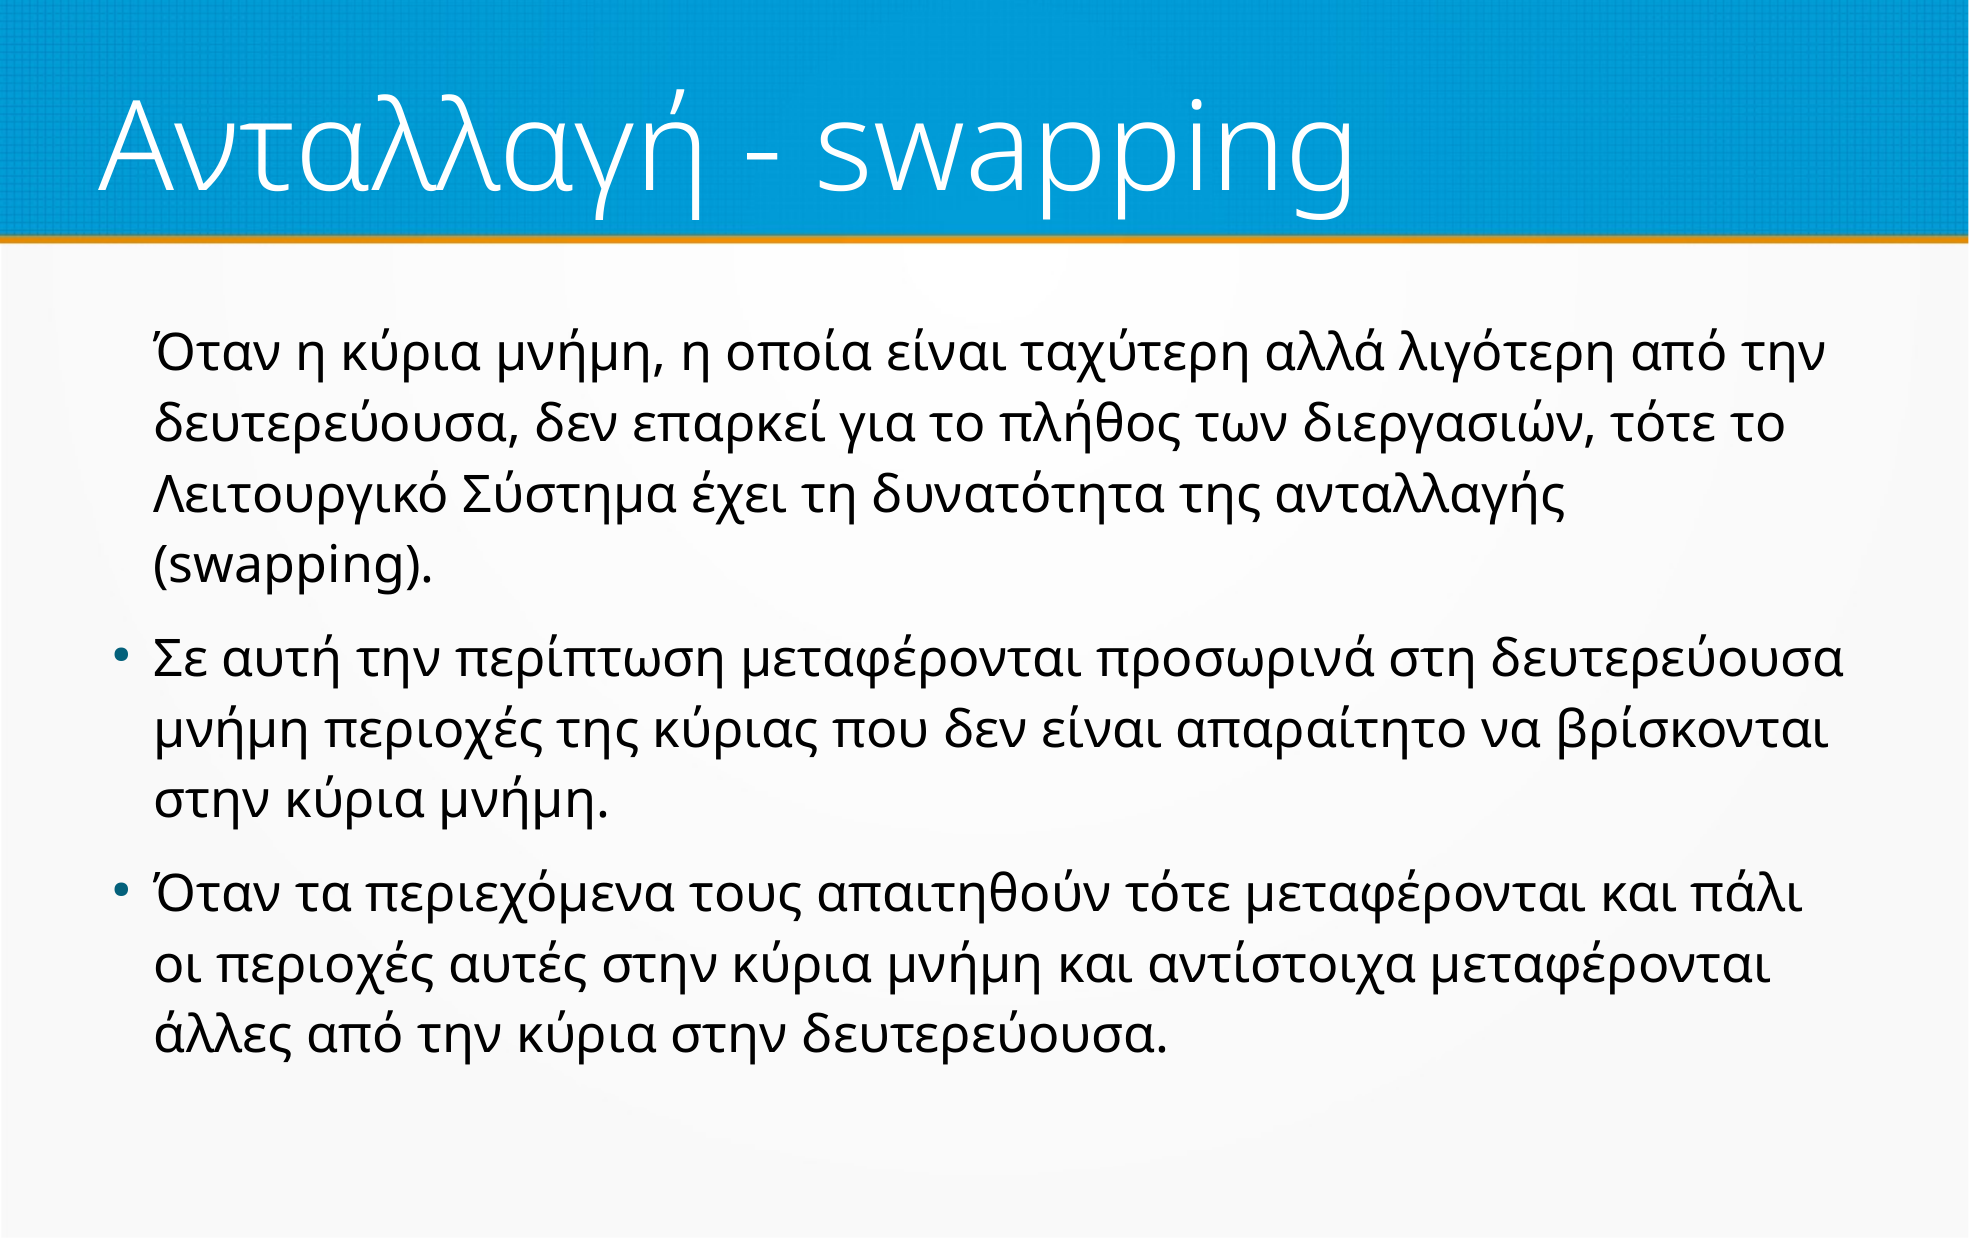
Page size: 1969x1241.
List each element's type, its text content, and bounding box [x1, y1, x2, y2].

list Όταν η κύρια μνήμη, η οποία είναι ταχύτερη αλλά λιγότερη από την δευτερεύουσα, δεν επαρκεί για το πλήθος των διεργασιών, τότε το Λειτουργικό Σύστημα έχει τη δυνατότητα της ανταλλαγής (swapping). Σε αυτή την περίπτωση μεταφέρονται προσωρινά στη δευτερεύουσα μνήμη περιοχές της κύριας που δεν είναι απαραίτητο να βρίσκονται στην κύρια μνήμη. Όταν τα περιεχόμενα τους απαιτηθούν τότε μεταφέρονται και πάλι οι περιοχές αυτές στην κύρια μνήμη και αντίστοιχα μεταφέρονται άλλες από την κύρια στην δευτερεύουσα. [98, 315, 1861, 1081]
title Ανταλλαγή - swapping [98, 19, 1870, 227]
picture [0, 233, 1969, 1241]
